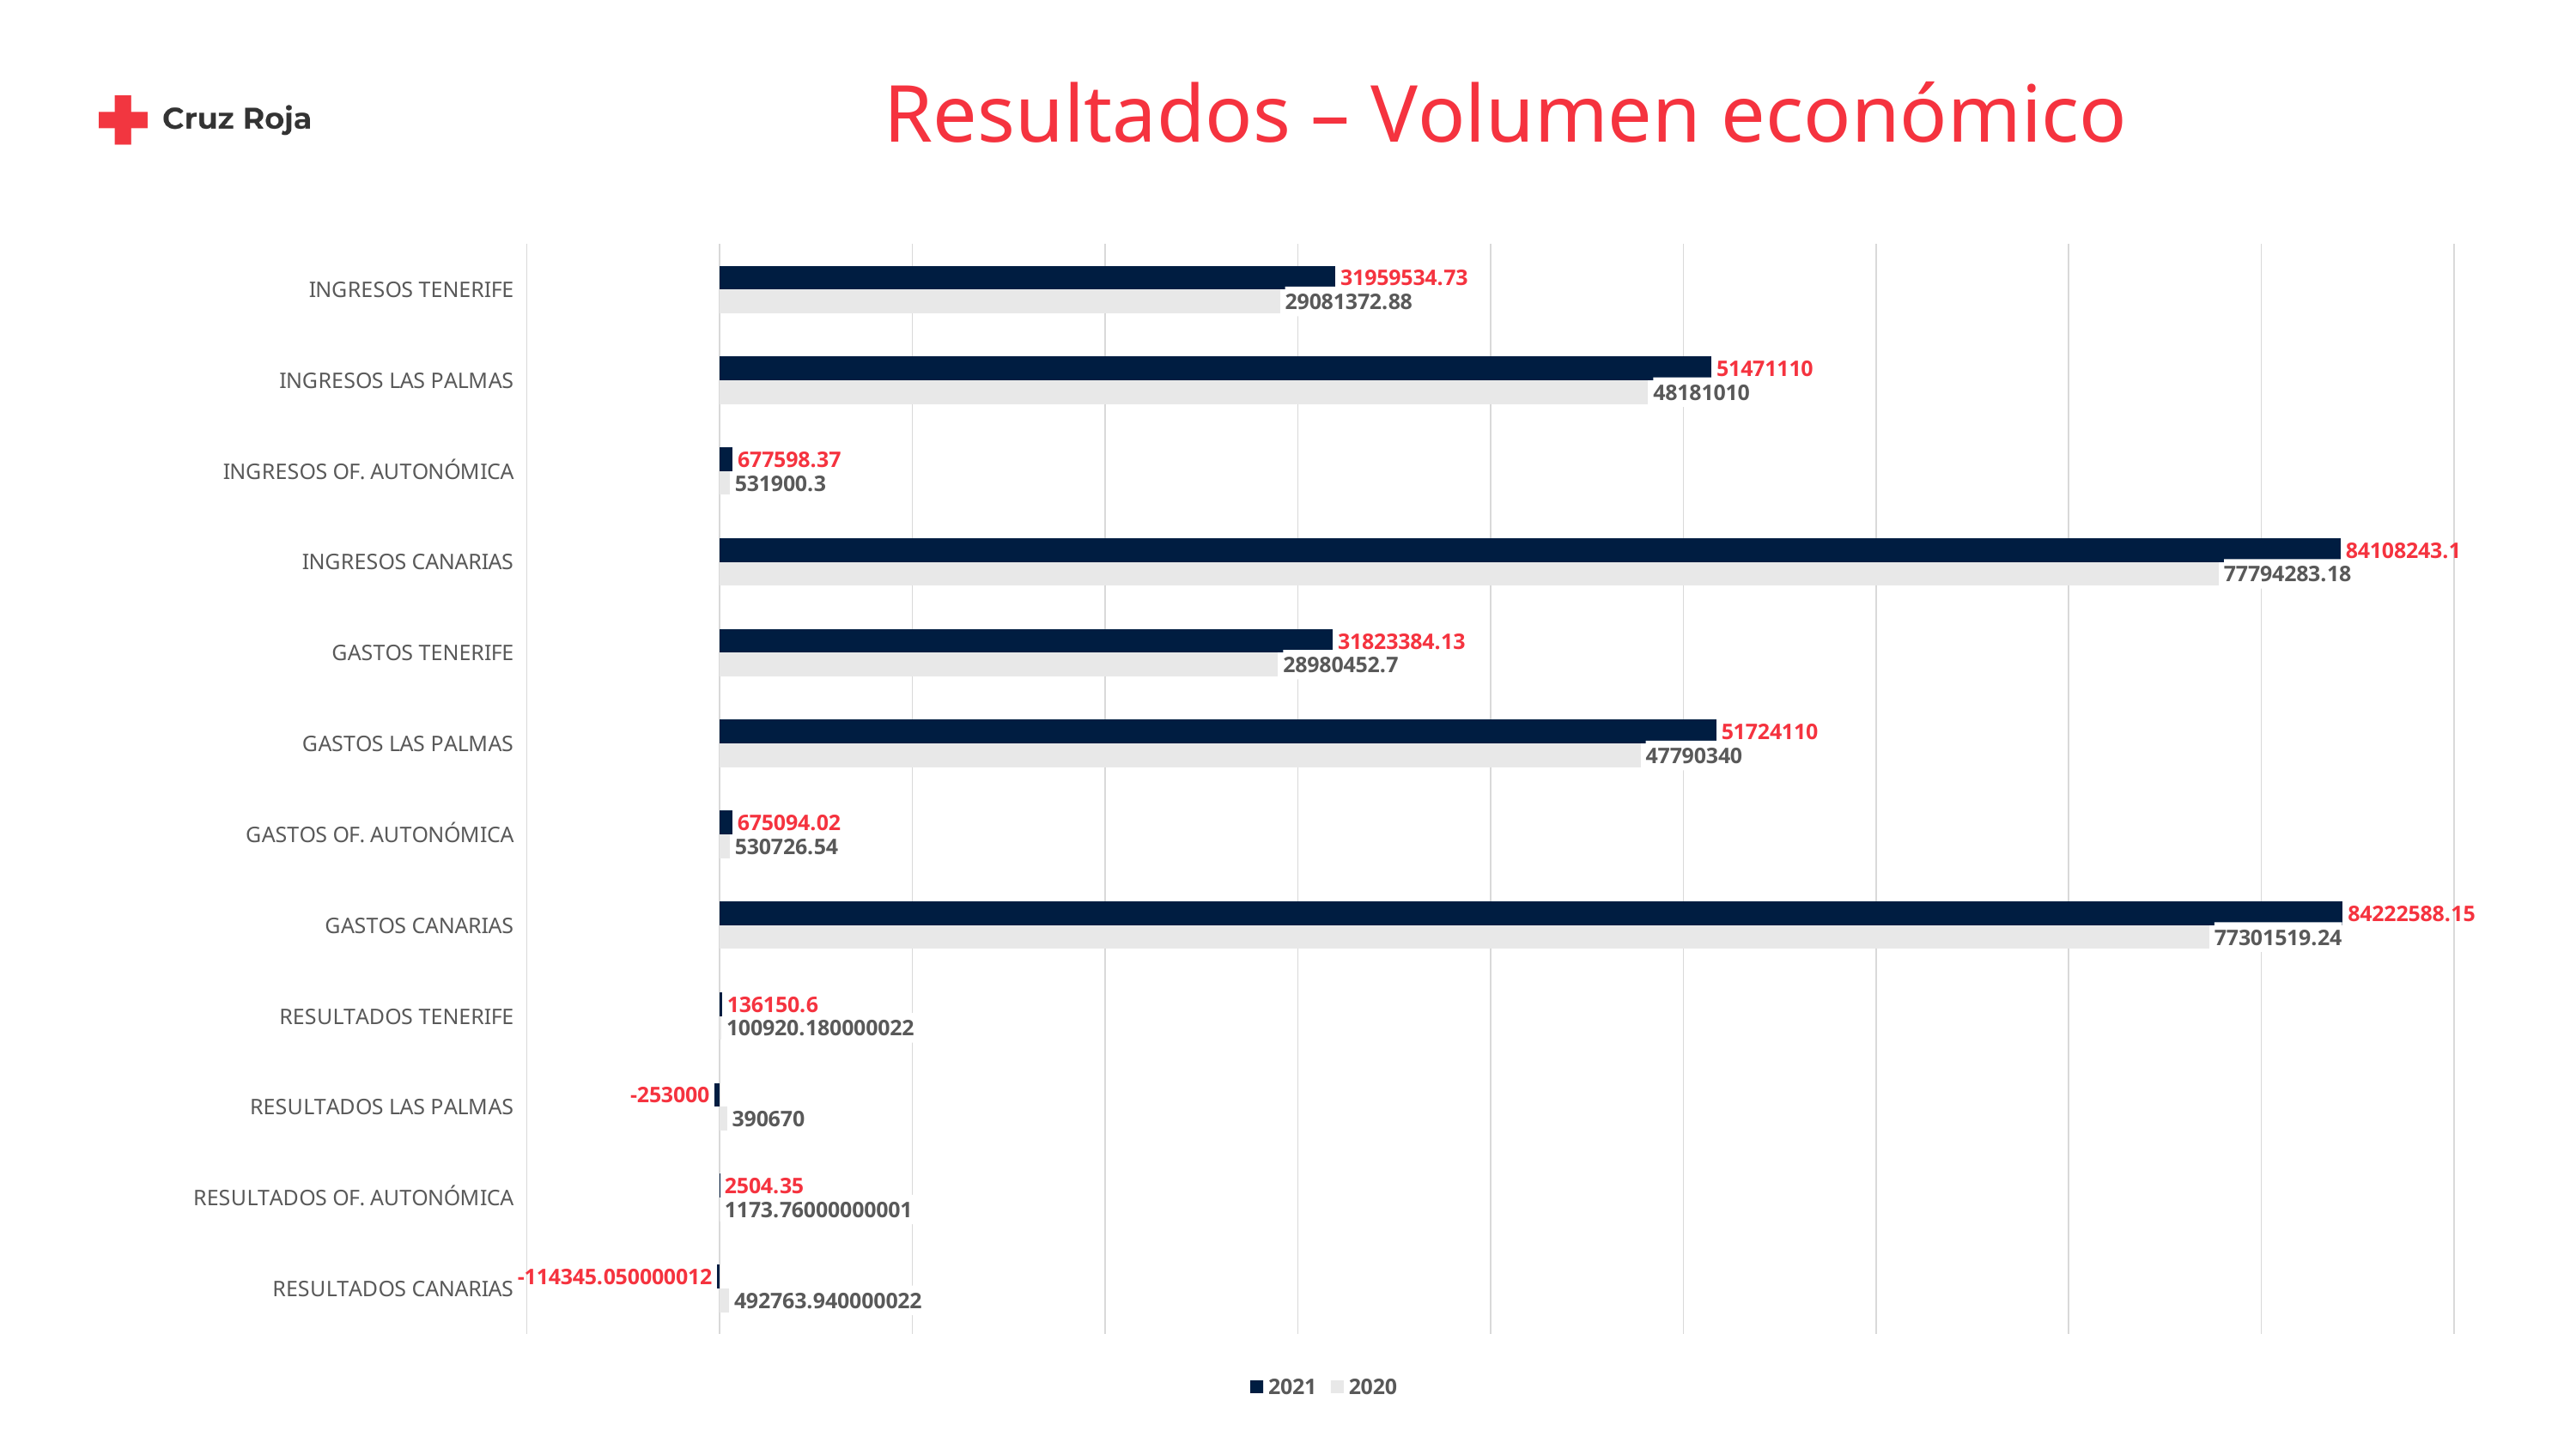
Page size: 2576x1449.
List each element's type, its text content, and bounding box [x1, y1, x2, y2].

chart [146, 220, 2501, 1407]
text_box Resultados – Volumen económico [871, 75, 2501, 165]
